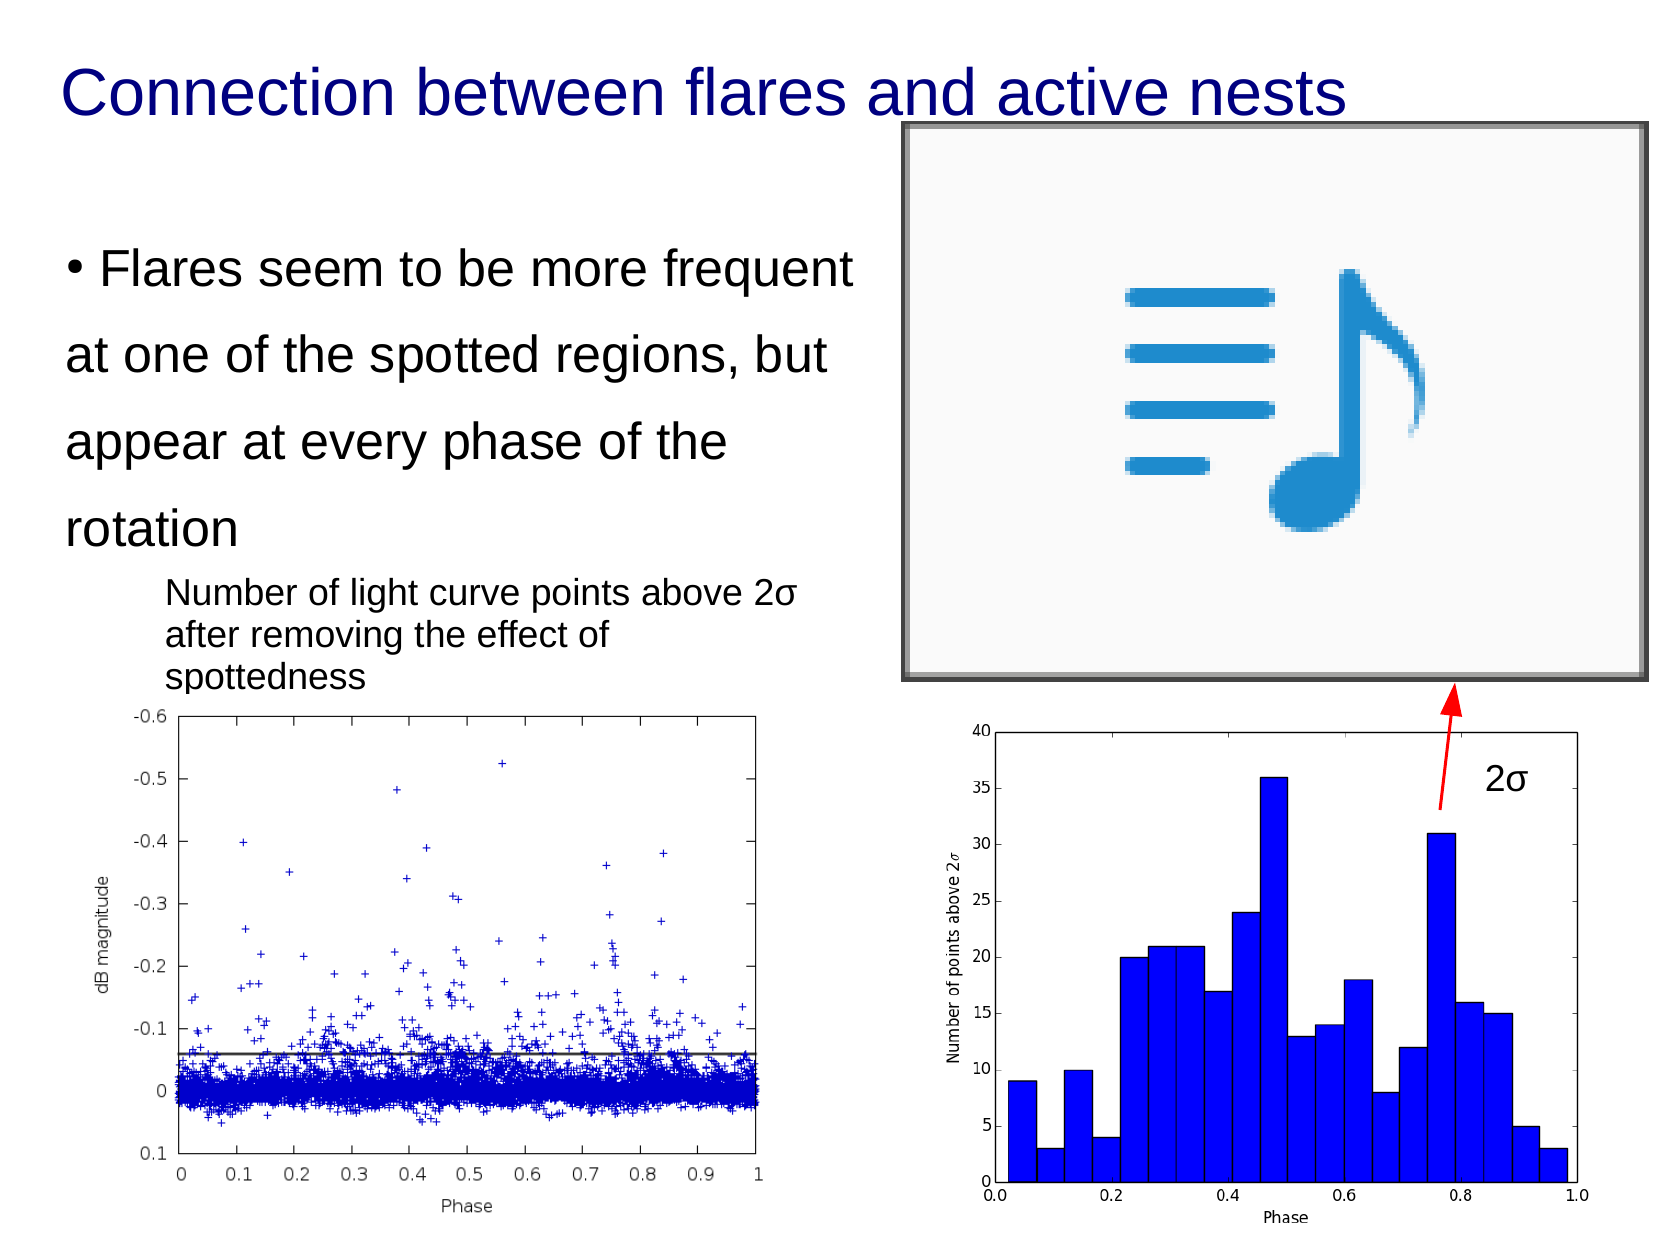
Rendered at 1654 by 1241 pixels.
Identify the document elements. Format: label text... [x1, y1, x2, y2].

text_box 2σ [1470, 750, 1561, 807]
picture [86, 694, 788, 1220]
text_box Connection between flares and active nests [60, 34, 1516, 150]
text_box [900, 120, 1651, 683]
text_box Flares seem to be more frequent at one of the spotted regions, but appear at every phase of the rotation [65, 210, 891, 706]
picture [901, 675, 1652, 1238]
